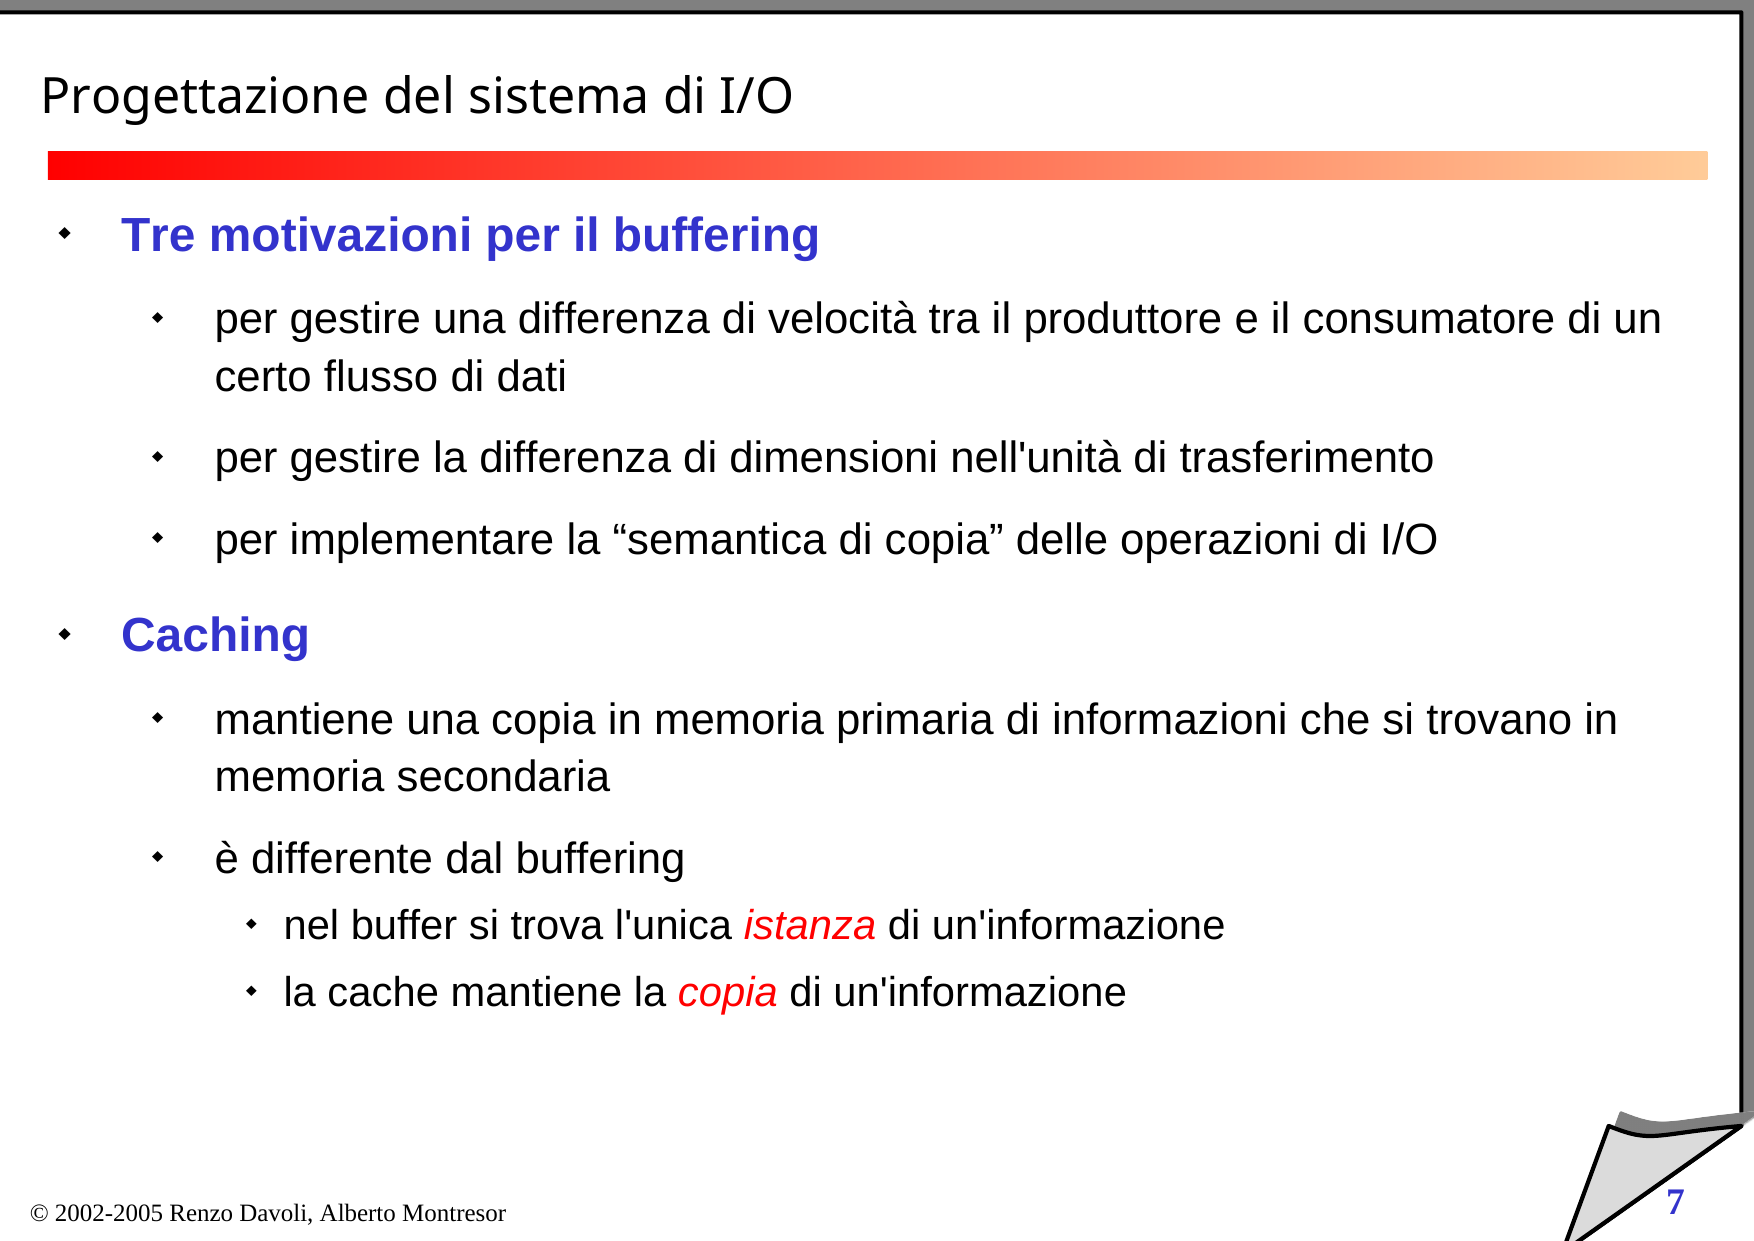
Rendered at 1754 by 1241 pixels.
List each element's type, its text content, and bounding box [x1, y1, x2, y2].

title Progettazione del sistema di I/O [40, 49, 1714, 144]
list Tre motivazioni per il buffering per gestire una differenza di velocità tra il produttore e il consumatore di un certo flusso di dati per gestire la differenza di dimensioni nell'unità di trasferimento per implementare la “semantica di copia” delle operazioni di I/O Caching mantiene una copia in memoria primaria di informazioni che si trovano in memoria secondaria è differente dal buffering nel buffer si trova l'unica istanza di un'informazione la cache mantiene la copia di un'informazione [58, 206, 1696, 1019]
